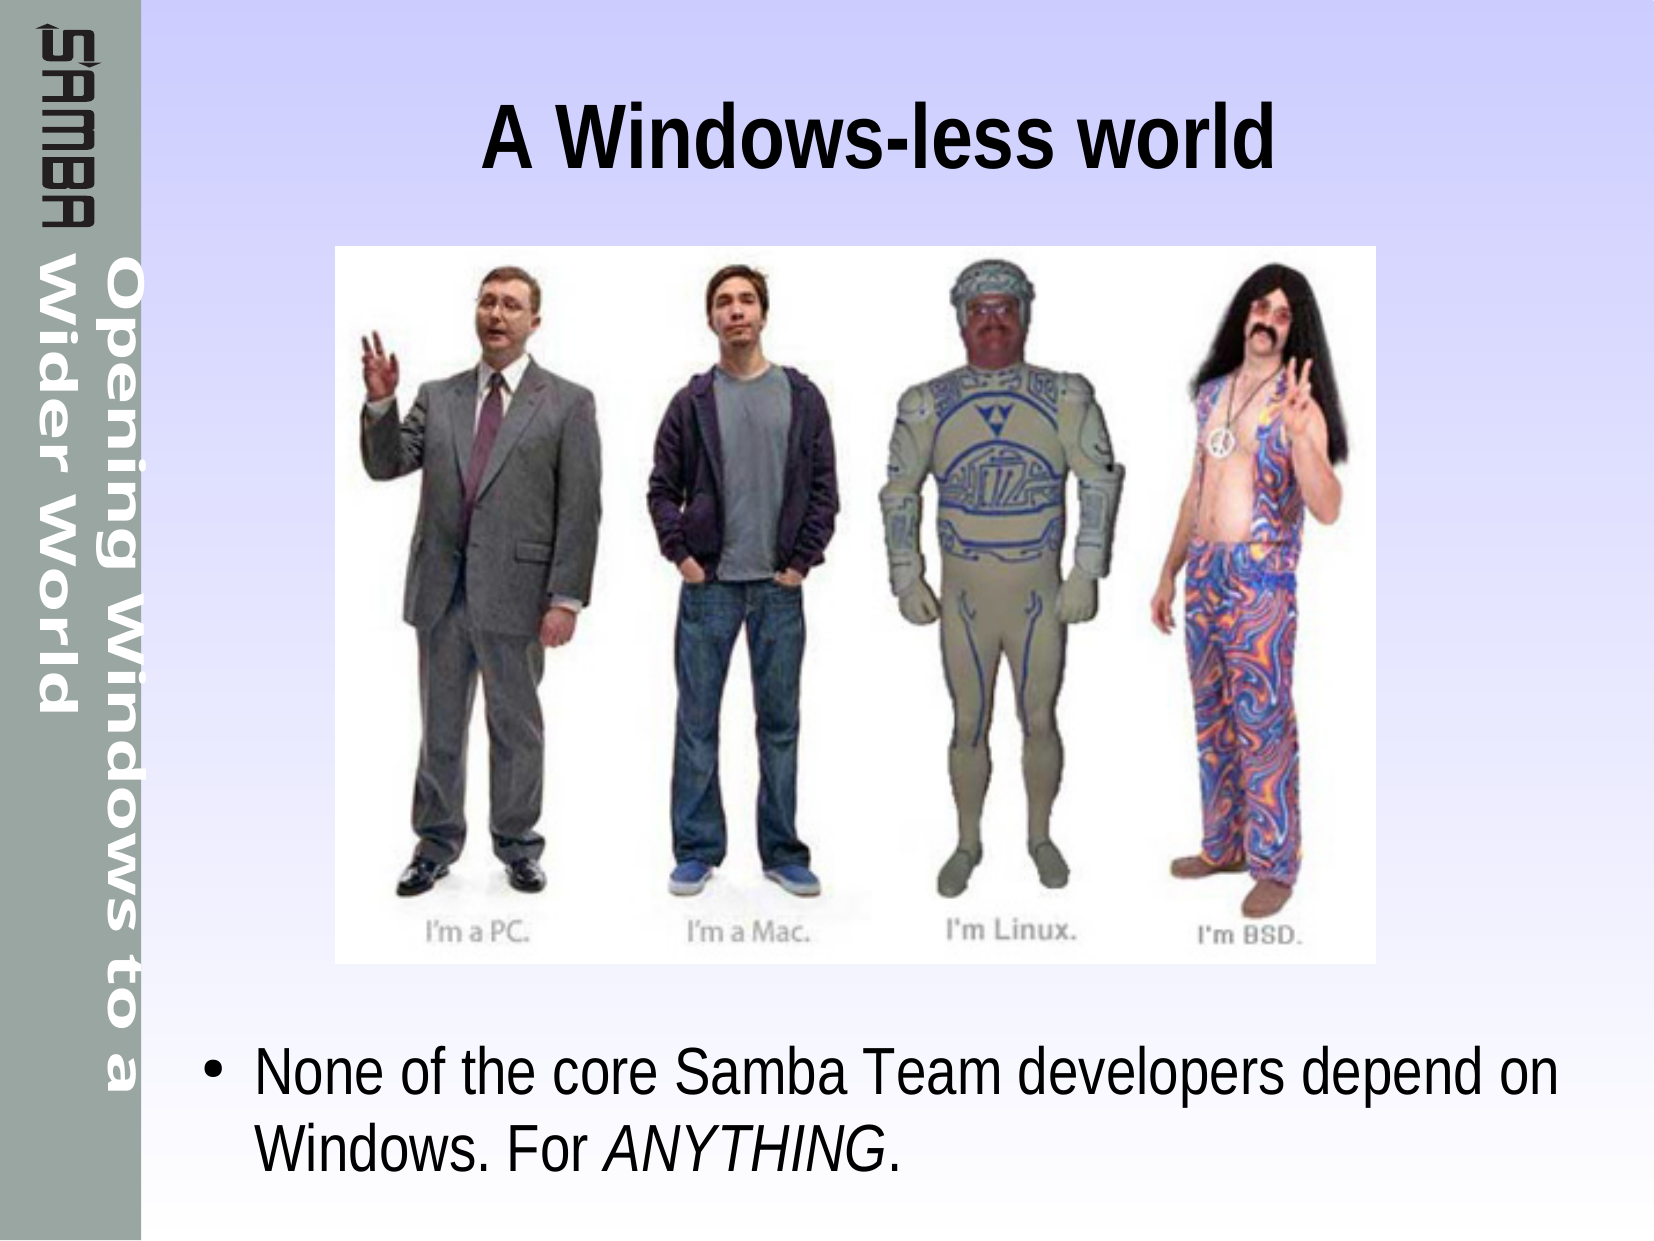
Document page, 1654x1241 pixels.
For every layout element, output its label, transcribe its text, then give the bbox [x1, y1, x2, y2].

title A Windows-less world [173, 31, 1586, 239]
list None of the core Samba Team developers depend on Windows. For ANYTHING. [183, 1032, 1598, 1184]
picture [335, 246, 1376, 964]
